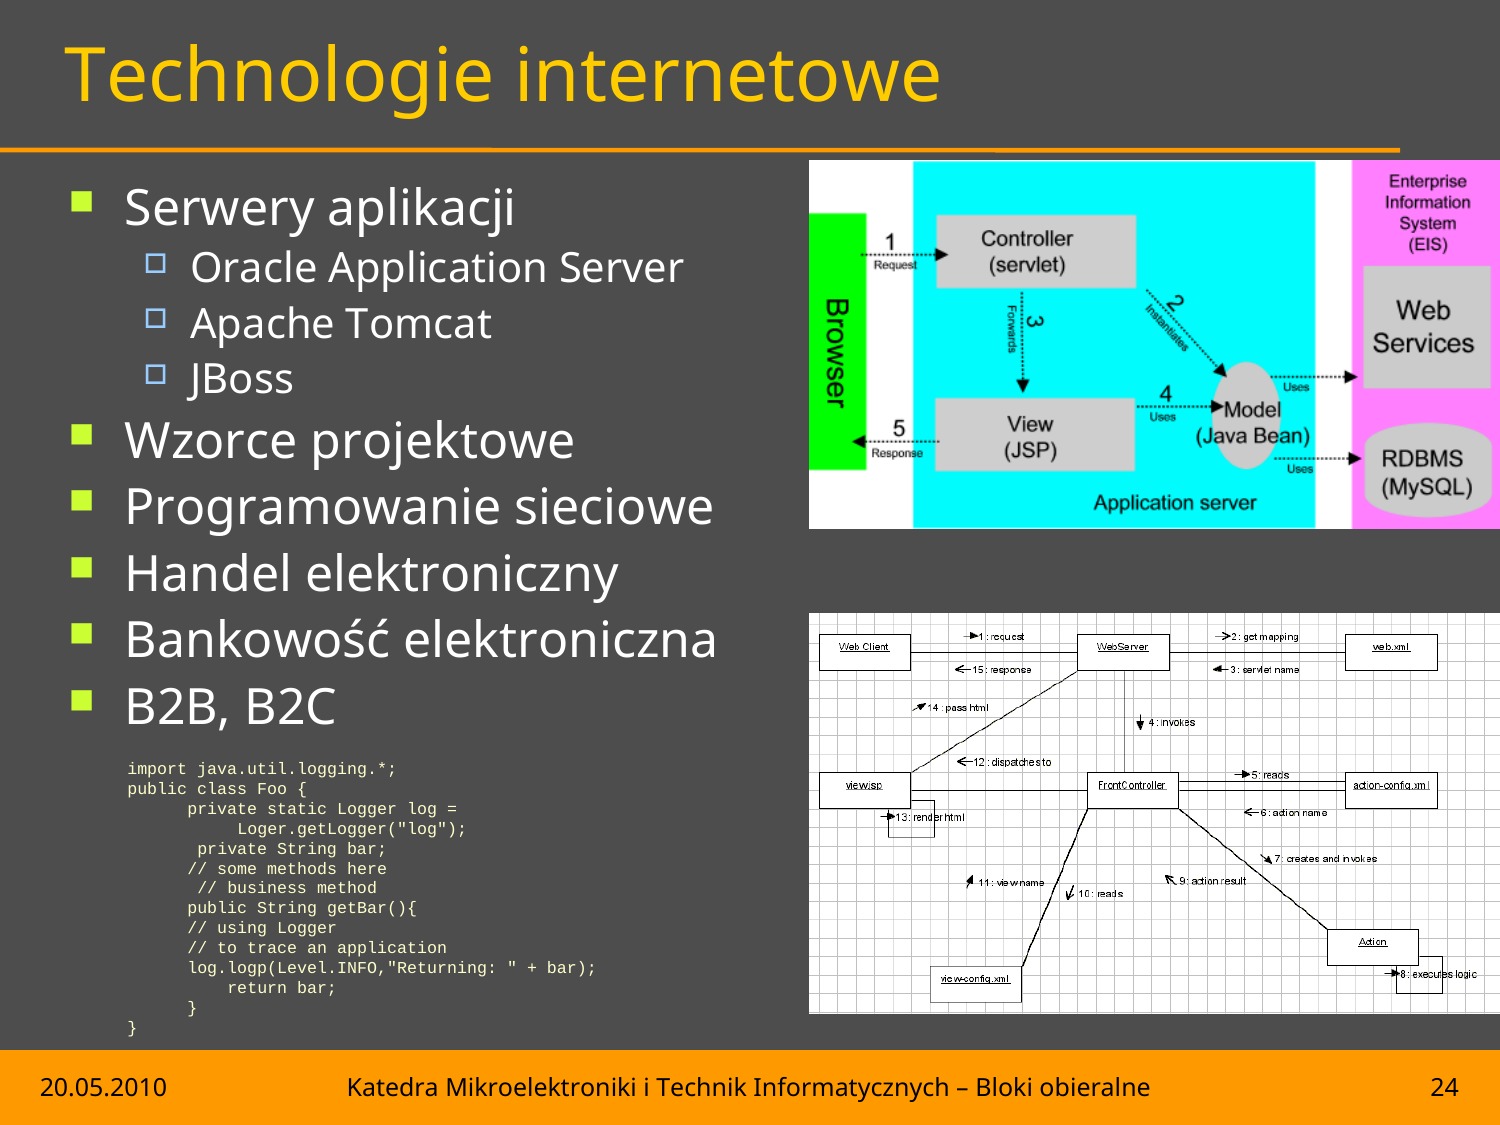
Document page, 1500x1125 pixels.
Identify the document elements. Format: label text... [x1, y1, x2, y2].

title Technologie internetowe [49, 14, 1467, 130]
chart [809, 160, 1500, 529]
picture [809, 613, 1500, 1015]
text_box import java.util.logging.*; public class Foo { private static Logger log = Loger.getLogger("log"); private String bar; // some methods here // business method public String getBar(){ // using Logger // to trace an application log.logp(Level.INFO,"Returning: " + bar); return bar; } } [112, 749, 700, 1045]
text_box Serwery aplikacji Oracle Application Server Apache Tomcat JBoss Wzorce projektowe Programowanie sieciowe Handel elektroniczny Bankowość elektroniczna B2B, B2C [53, 174, 1401, 613]
